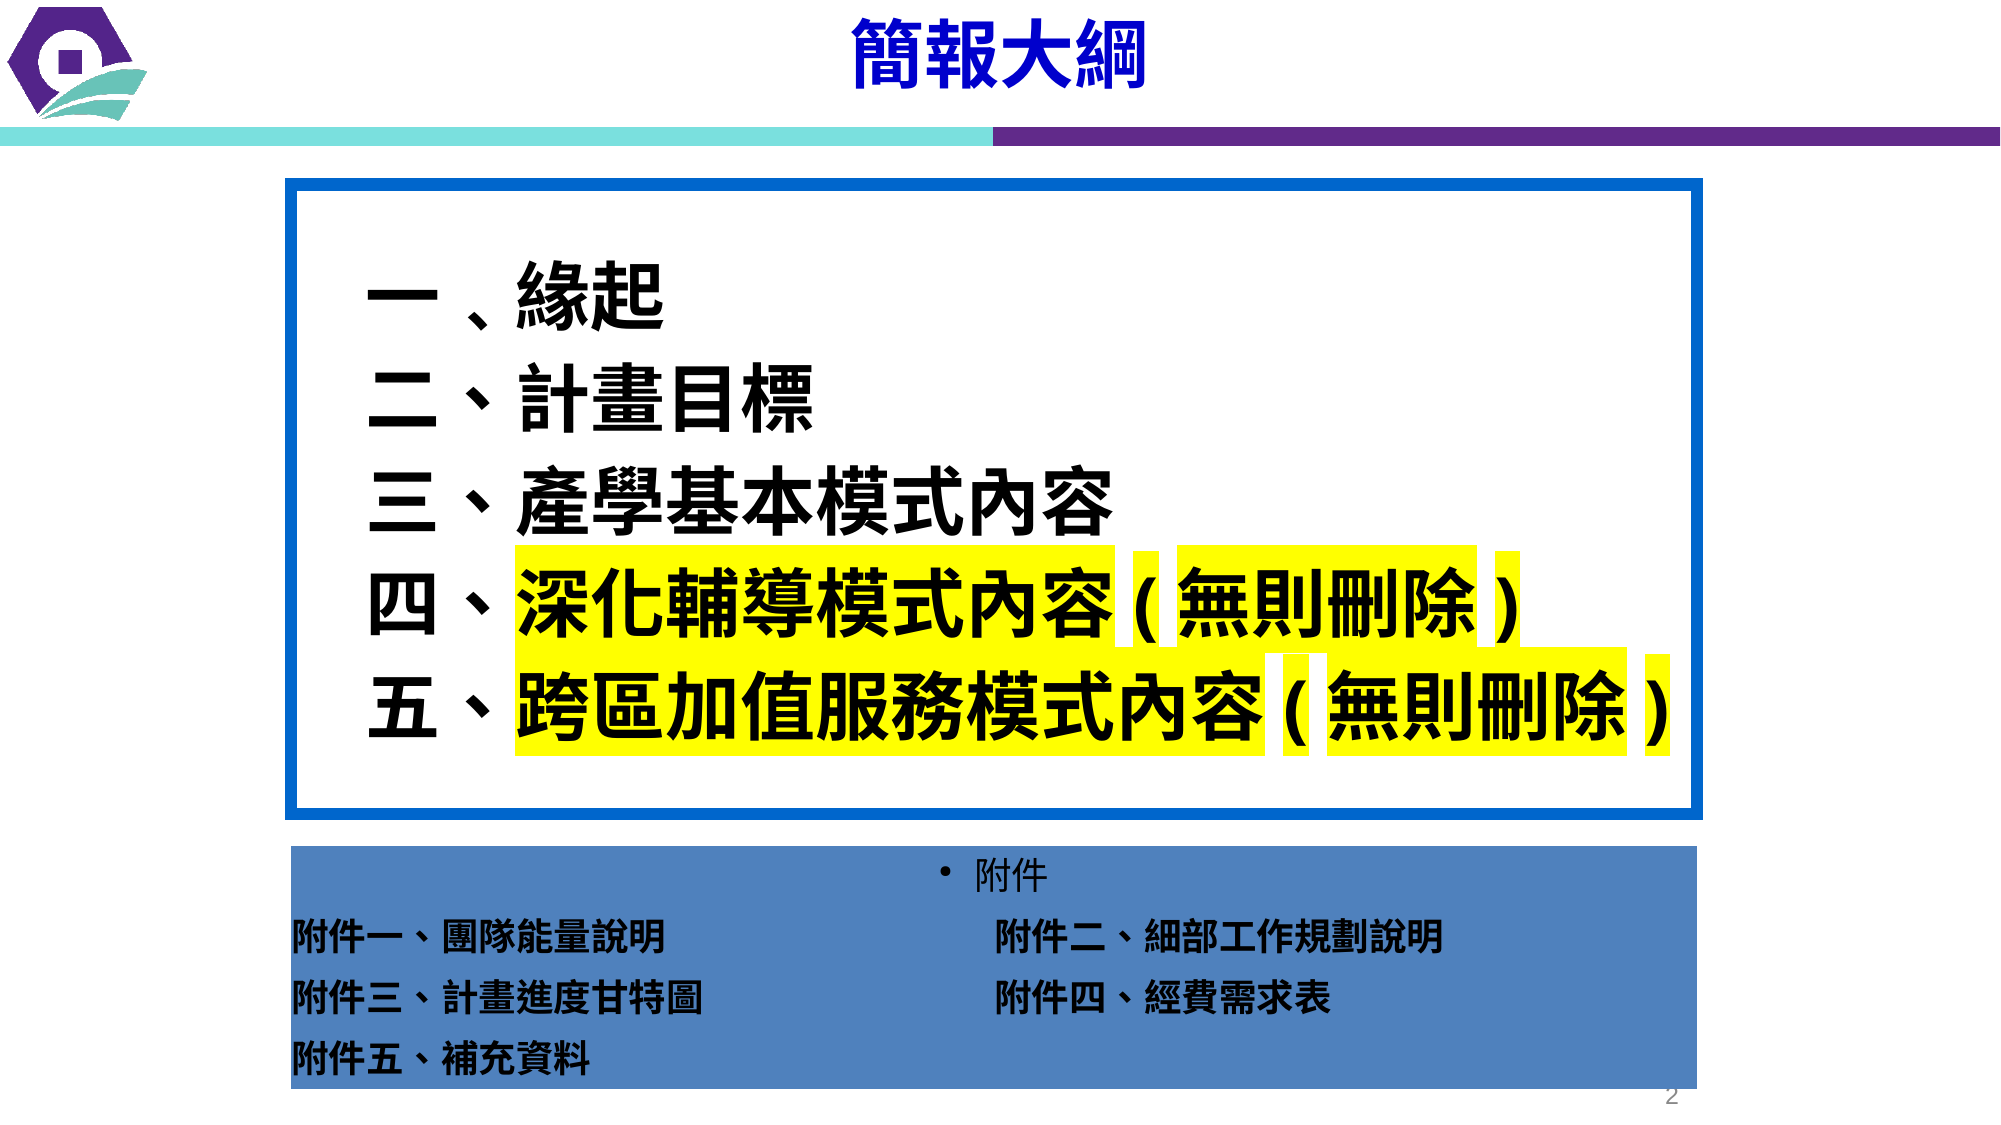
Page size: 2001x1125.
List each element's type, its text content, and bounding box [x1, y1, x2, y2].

table_cell 附件三、計畫進度甘特圖 [291, 968, 994, 1029]
table_cell 附件五、補充資料 [291, 1029, 994, 1089]
table_cell 附件四、經費需求表 [994, 968, 1697, 1029]
text_box 一﹑緣起 二、計畫目標 三、產學基本模式內容 四、深化輔導模式內容(無則刪除) 五、跨區加值服務模式內容(無則刪除) [291, 184, 1697, 814]
table_cell 附件二、細部工作規劃說明 [994, 907, 1697, 968]
title 簡報大綱 [249, 0, 1750, 106]
table_cell [994, 1029, 1697, 1089]
table_cell 附件一、團隊能量說明 [291, 907, 994, 968]
text_box 2 [1650, 1065, 2000, 1125]
table_header 附件 [291, 846, 1697, 907]
